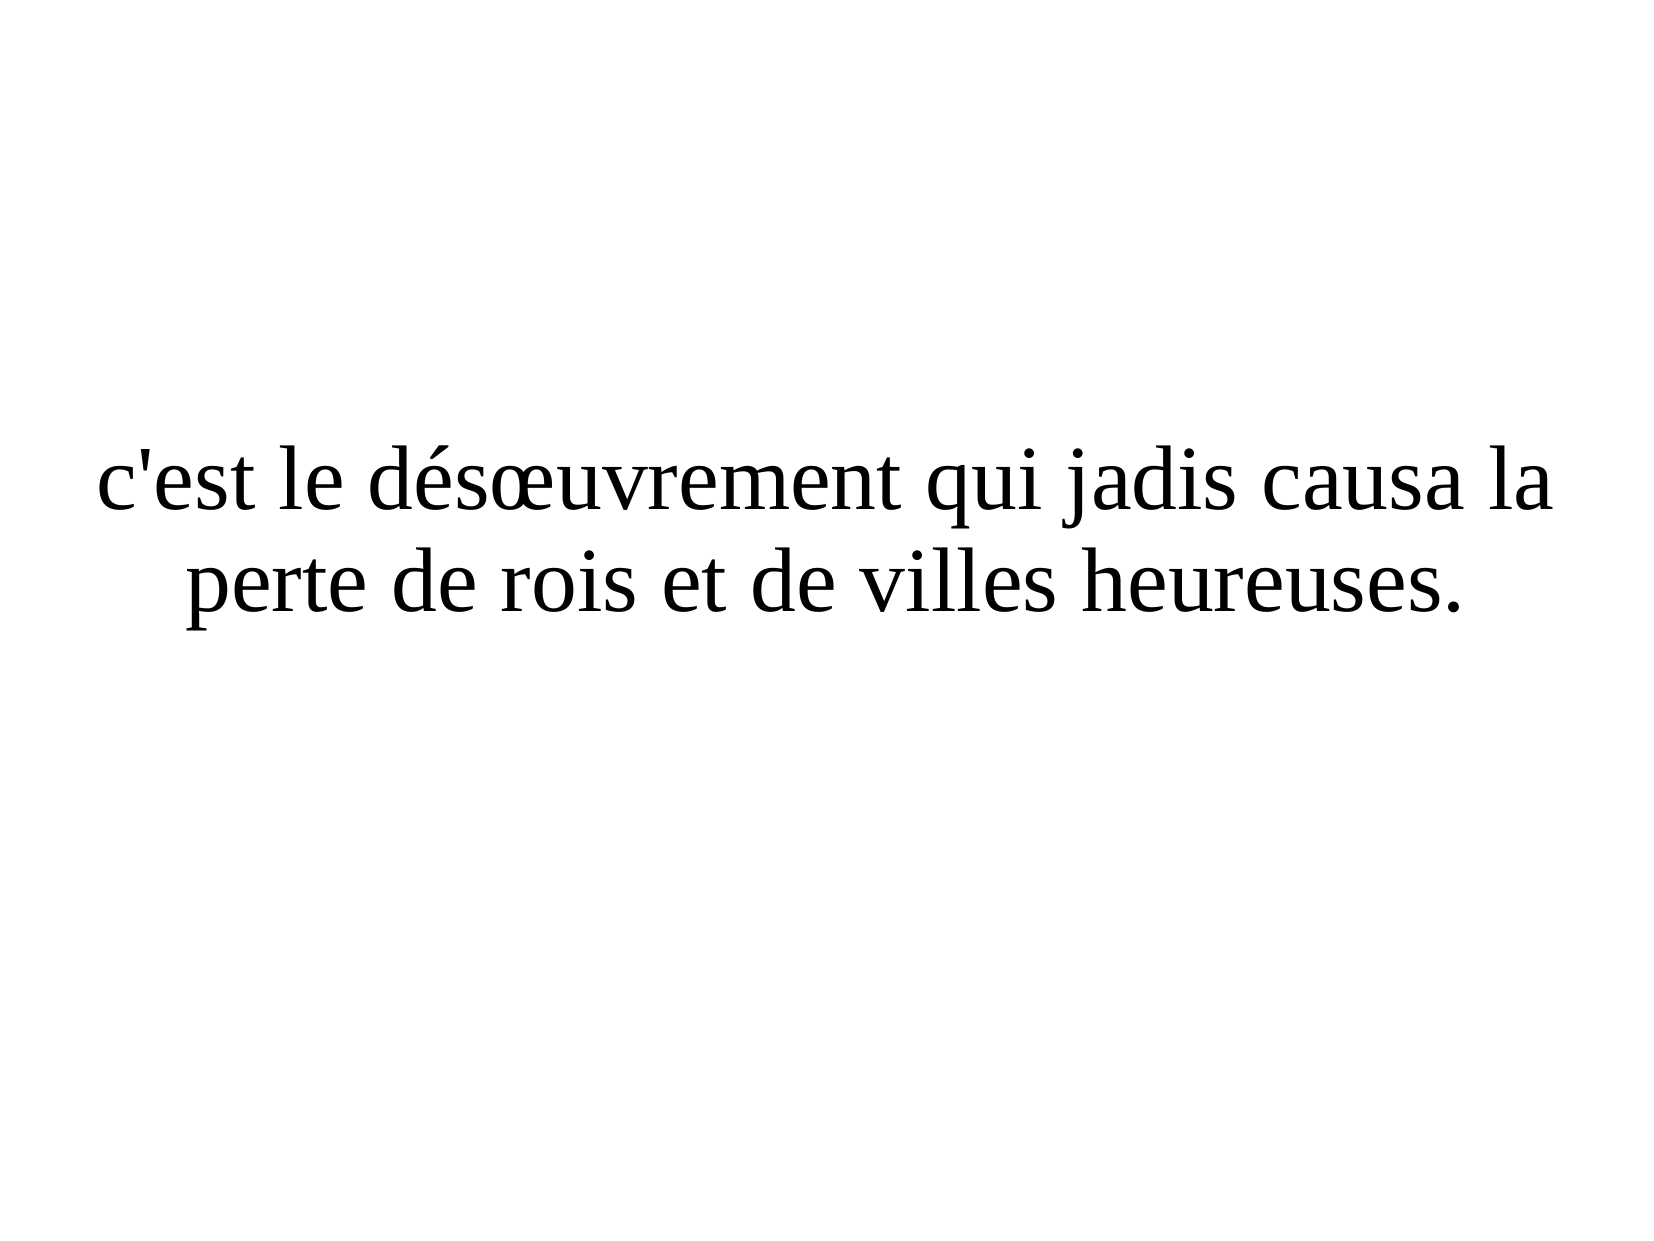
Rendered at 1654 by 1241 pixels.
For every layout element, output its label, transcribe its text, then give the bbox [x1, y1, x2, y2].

subtitle c'est le désœuvrement qui jadis causa la perte de rois et de villes heureuses. [82, 49, 1571, 1010]
